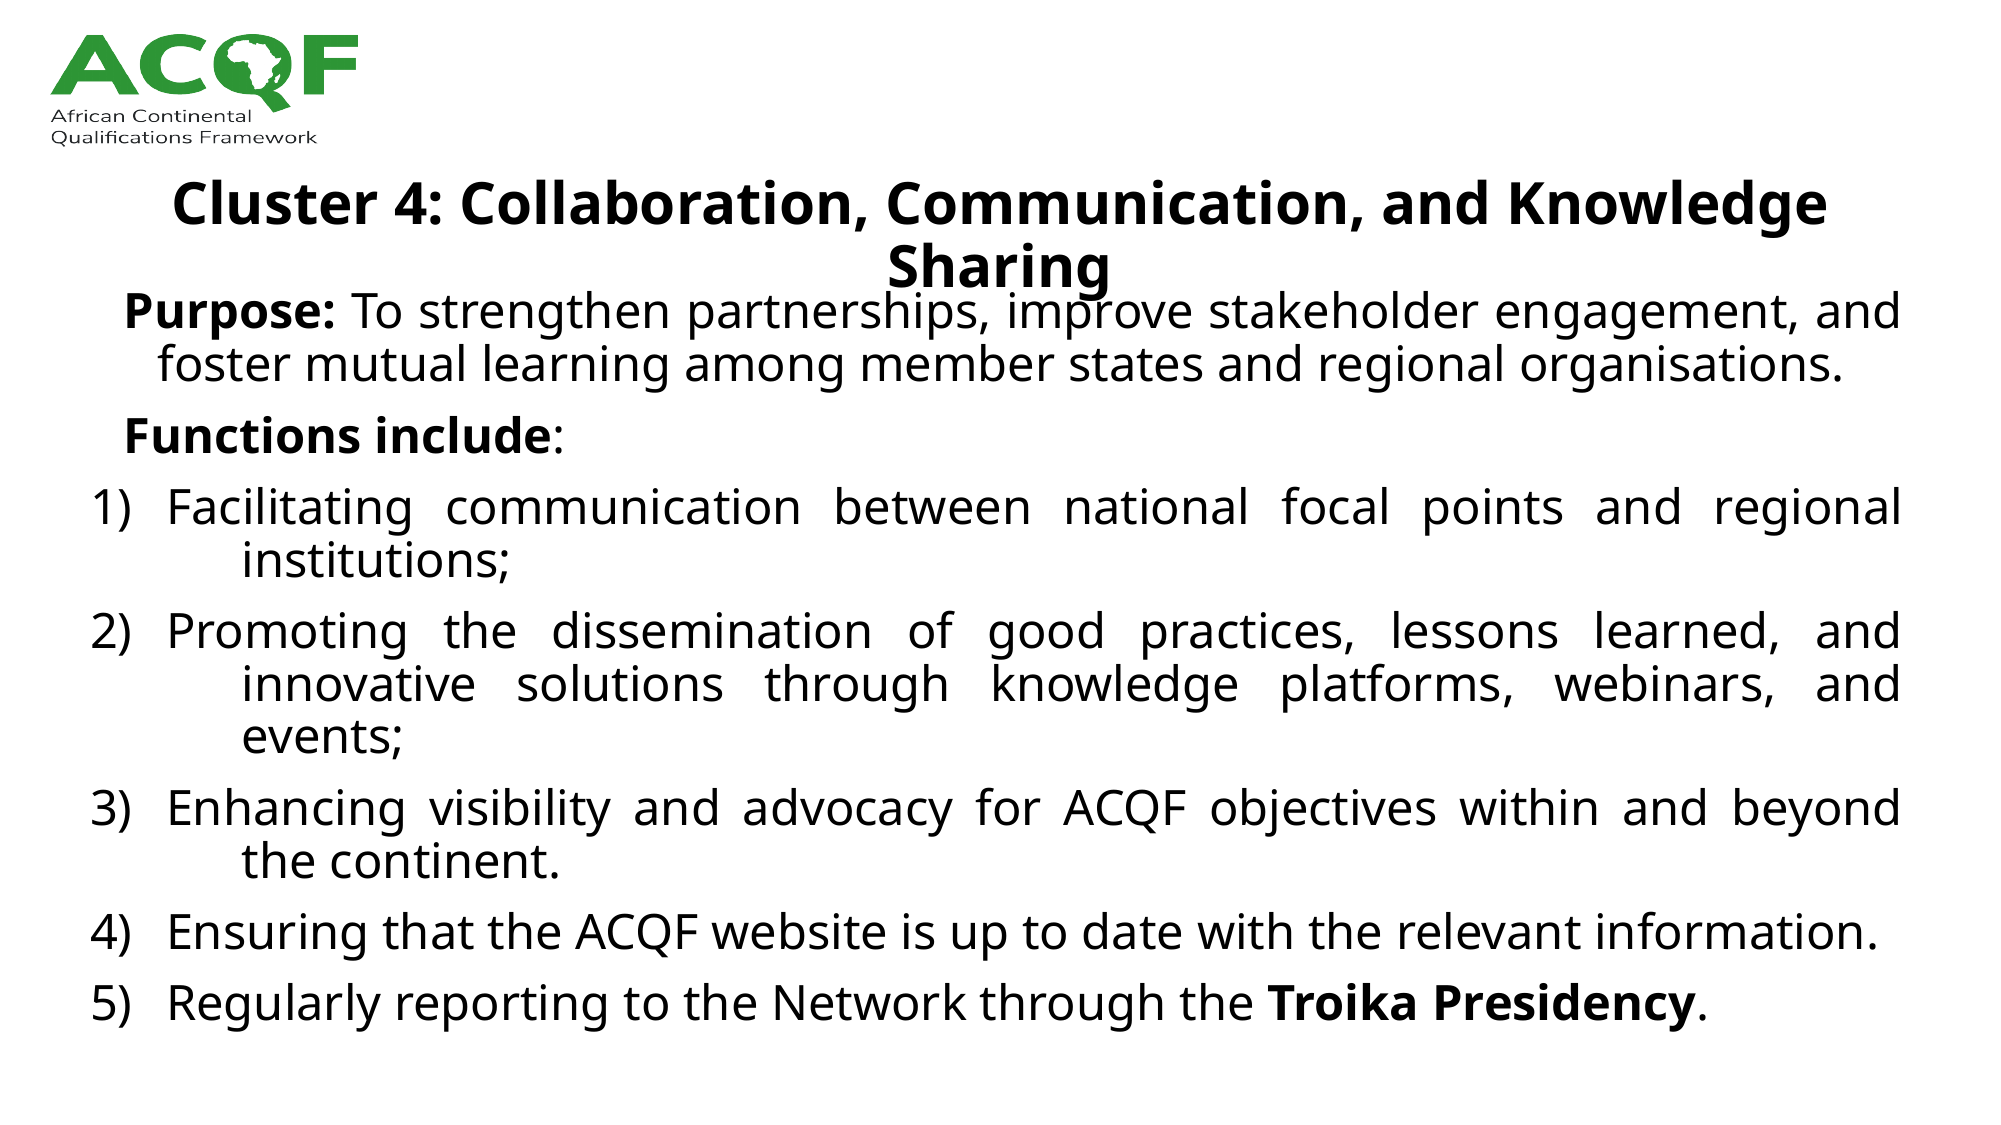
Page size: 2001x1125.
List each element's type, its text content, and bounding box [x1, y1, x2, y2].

list Purpose: To strengthen partnerships, improve stakeholder engagement, and foster mutual learning among member states and regional organisations. Functions include: Facilitating communication between national focal points and regional institutions; Promoting the dissemination of good practices, lessons learned, and innovative solutions through knowledge platforms, webinars, and events; Enhancing visibility and advocacy for ACQF objectives within and beyond the continent. Ensuring that the ACQF website is up to date with the relevant information. Regularly reporting to the Network through the Troika Presidency. [75, 279, 1918, 1091]
title Cluster 4: Collaboration, Communication, and Knowledge Sharing [137, 167, 1863, 259]
picture [50, 34, 358, 147]
